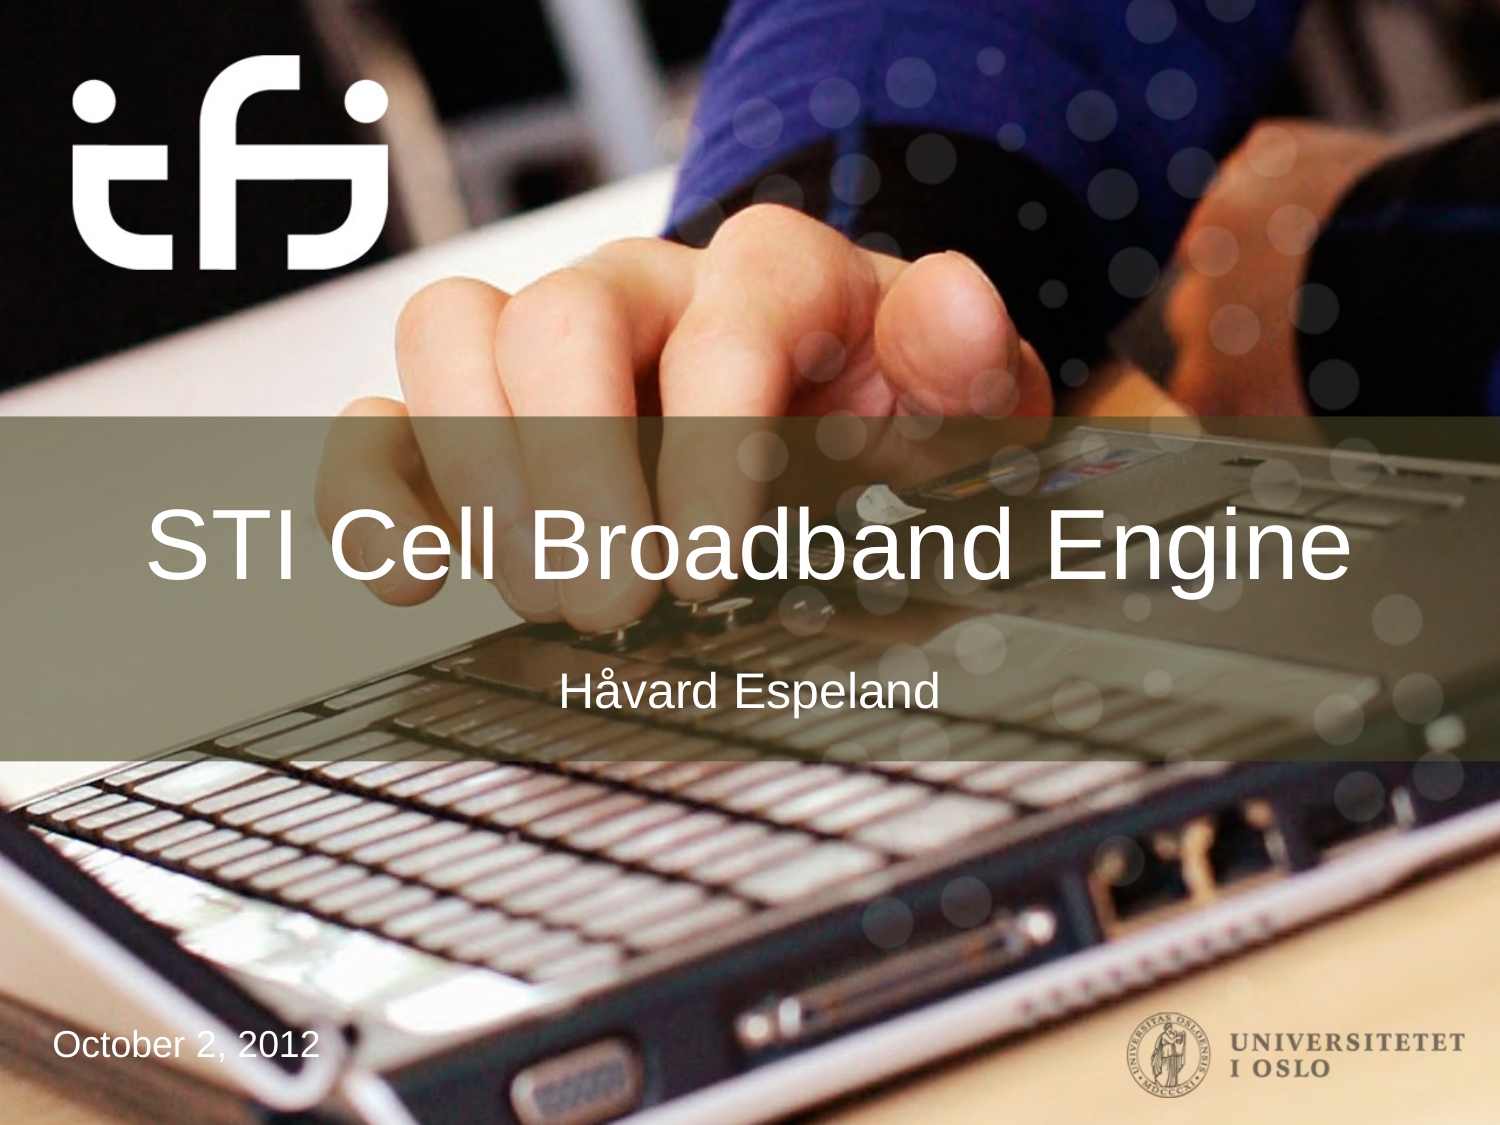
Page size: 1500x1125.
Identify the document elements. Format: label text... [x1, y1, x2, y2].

text_box STI Cell Broadband Engine [0, 471, 1500, 622]
text_box October 2, 2012 [37, 1012, 376, 1073]
picture [0, 622, 1500, 1125]
picture [0, 0, 1500, 471]
text_box Håvard Espeland [75, 651, 1426, 727]
